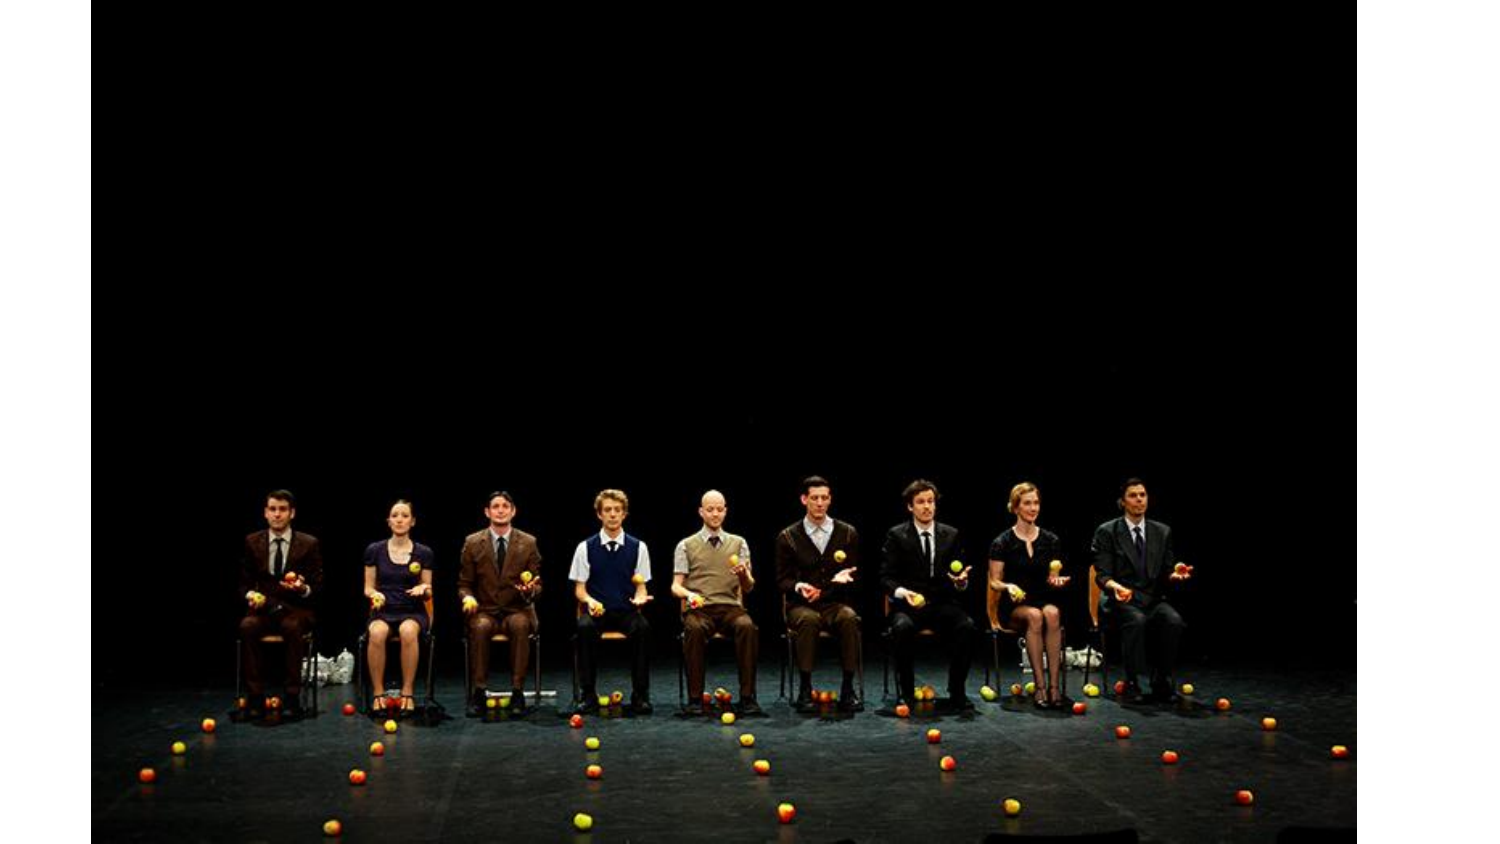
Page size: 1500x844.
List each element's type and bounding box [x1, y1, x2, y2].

picture [91, 0, 1357, 844]
